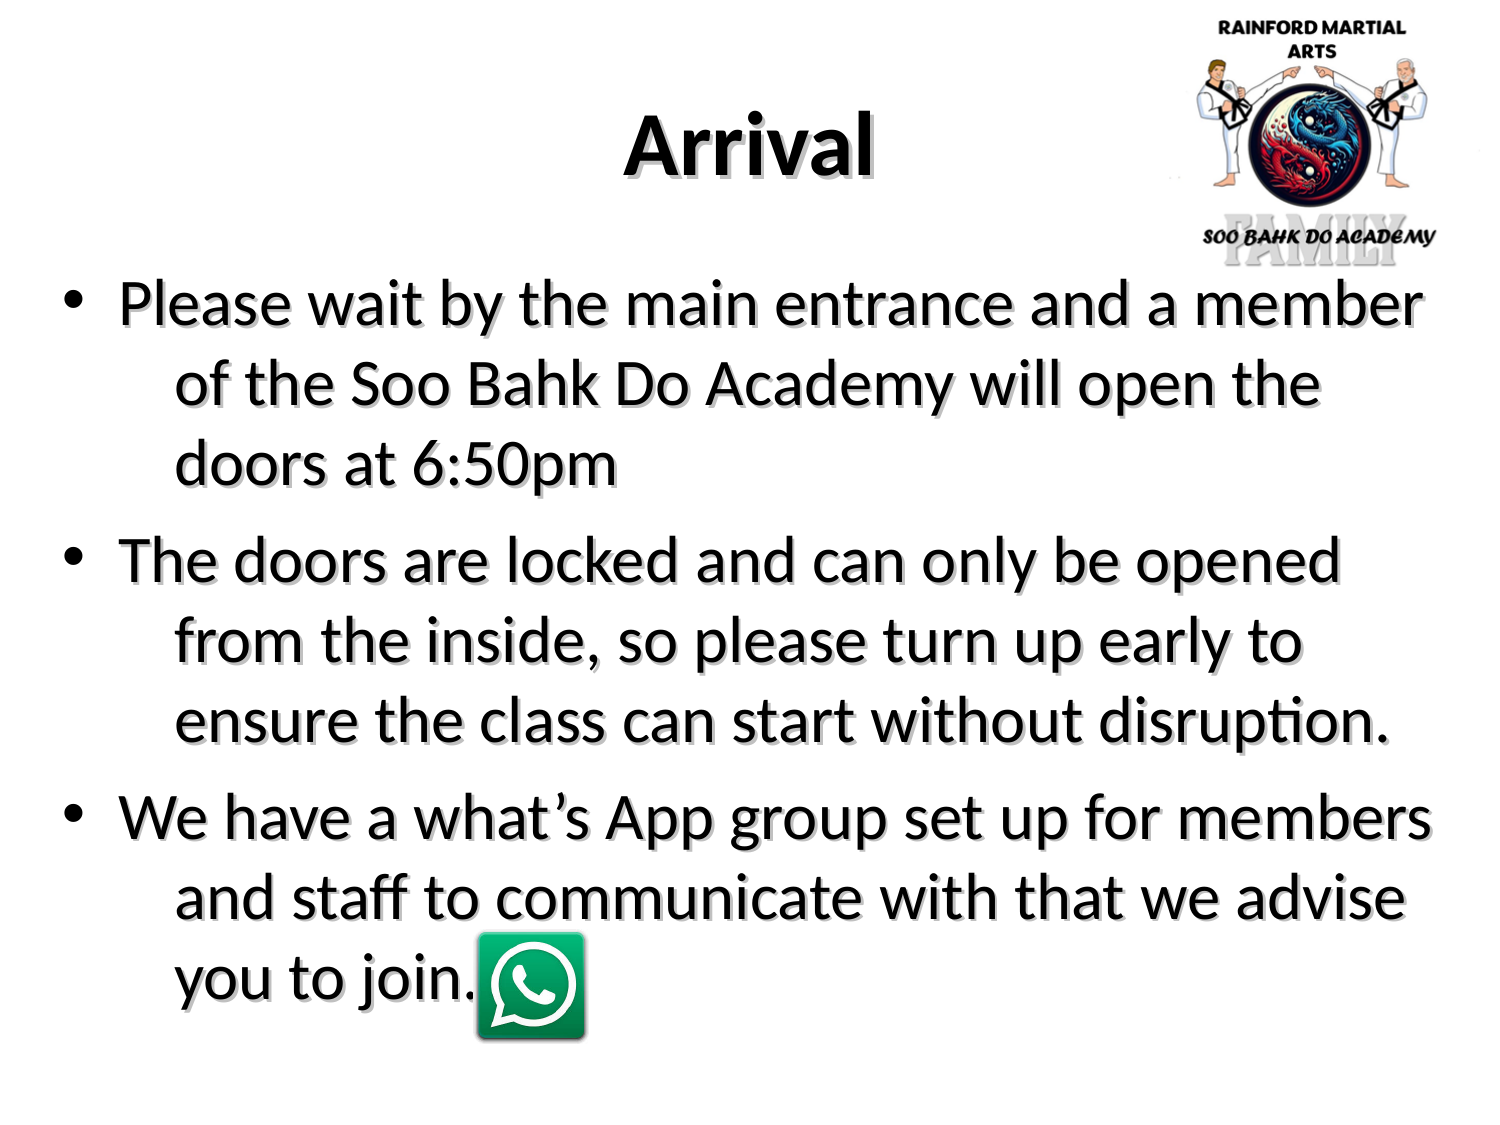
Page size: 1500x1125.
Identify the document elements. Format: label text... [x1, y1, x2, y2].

title Arrival [75, 45, 1426, 233]
picture [1128, 6, 1500, 271]
list Please wait by the main entrance and a member of the Soo Bahk Do Academy will open the doors at 6:50pm The doors are locked and can only be opened from the inside, so please turn up early to ensure the class can start without disruption. We have a what’s App group set up for members and staff to communicate with that we advise you to join. [46, 251, 1454, 1044]
picture [473, 929, 589, 1044]
